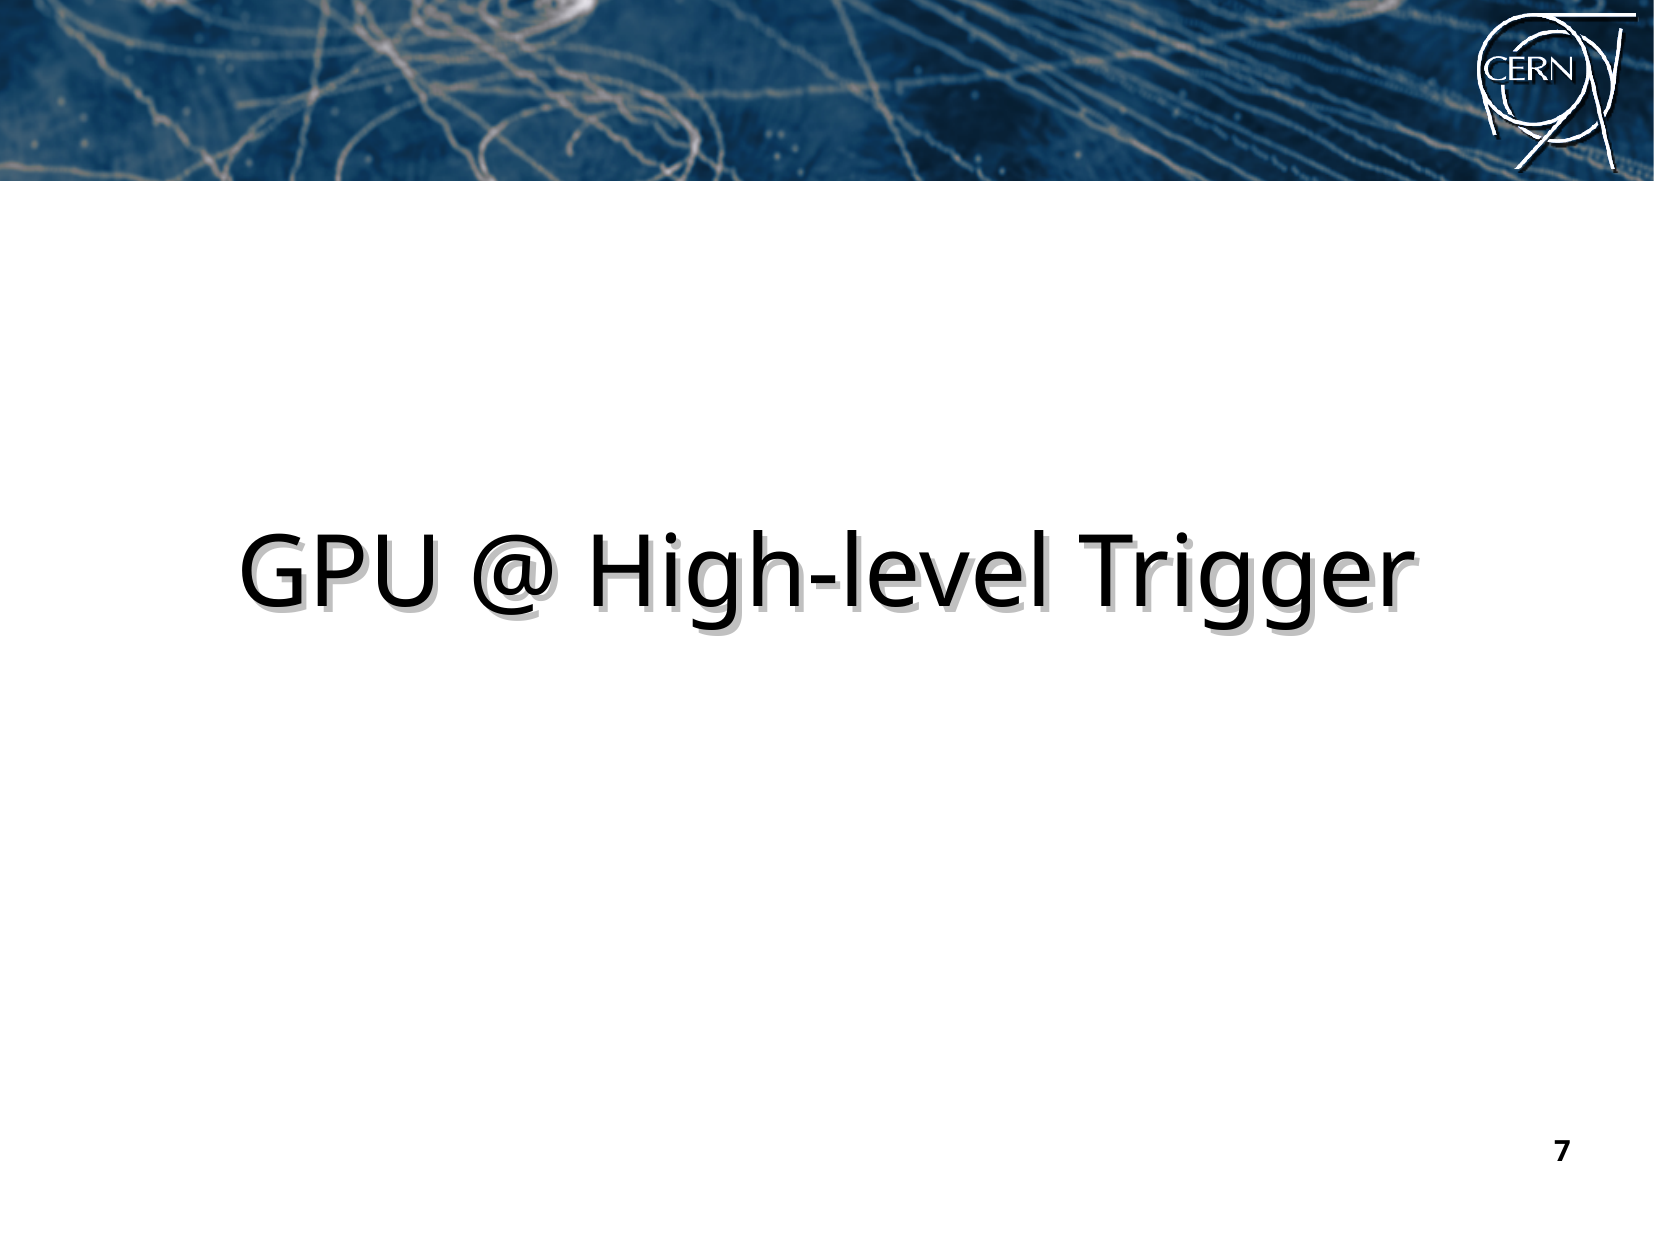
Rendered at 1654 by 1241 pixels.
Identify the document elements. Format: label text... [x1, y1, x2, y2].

picture [0, 0, 1654, 181]
subtitle GPU @ High-level Trigger [121, 435, 1532, 701]
